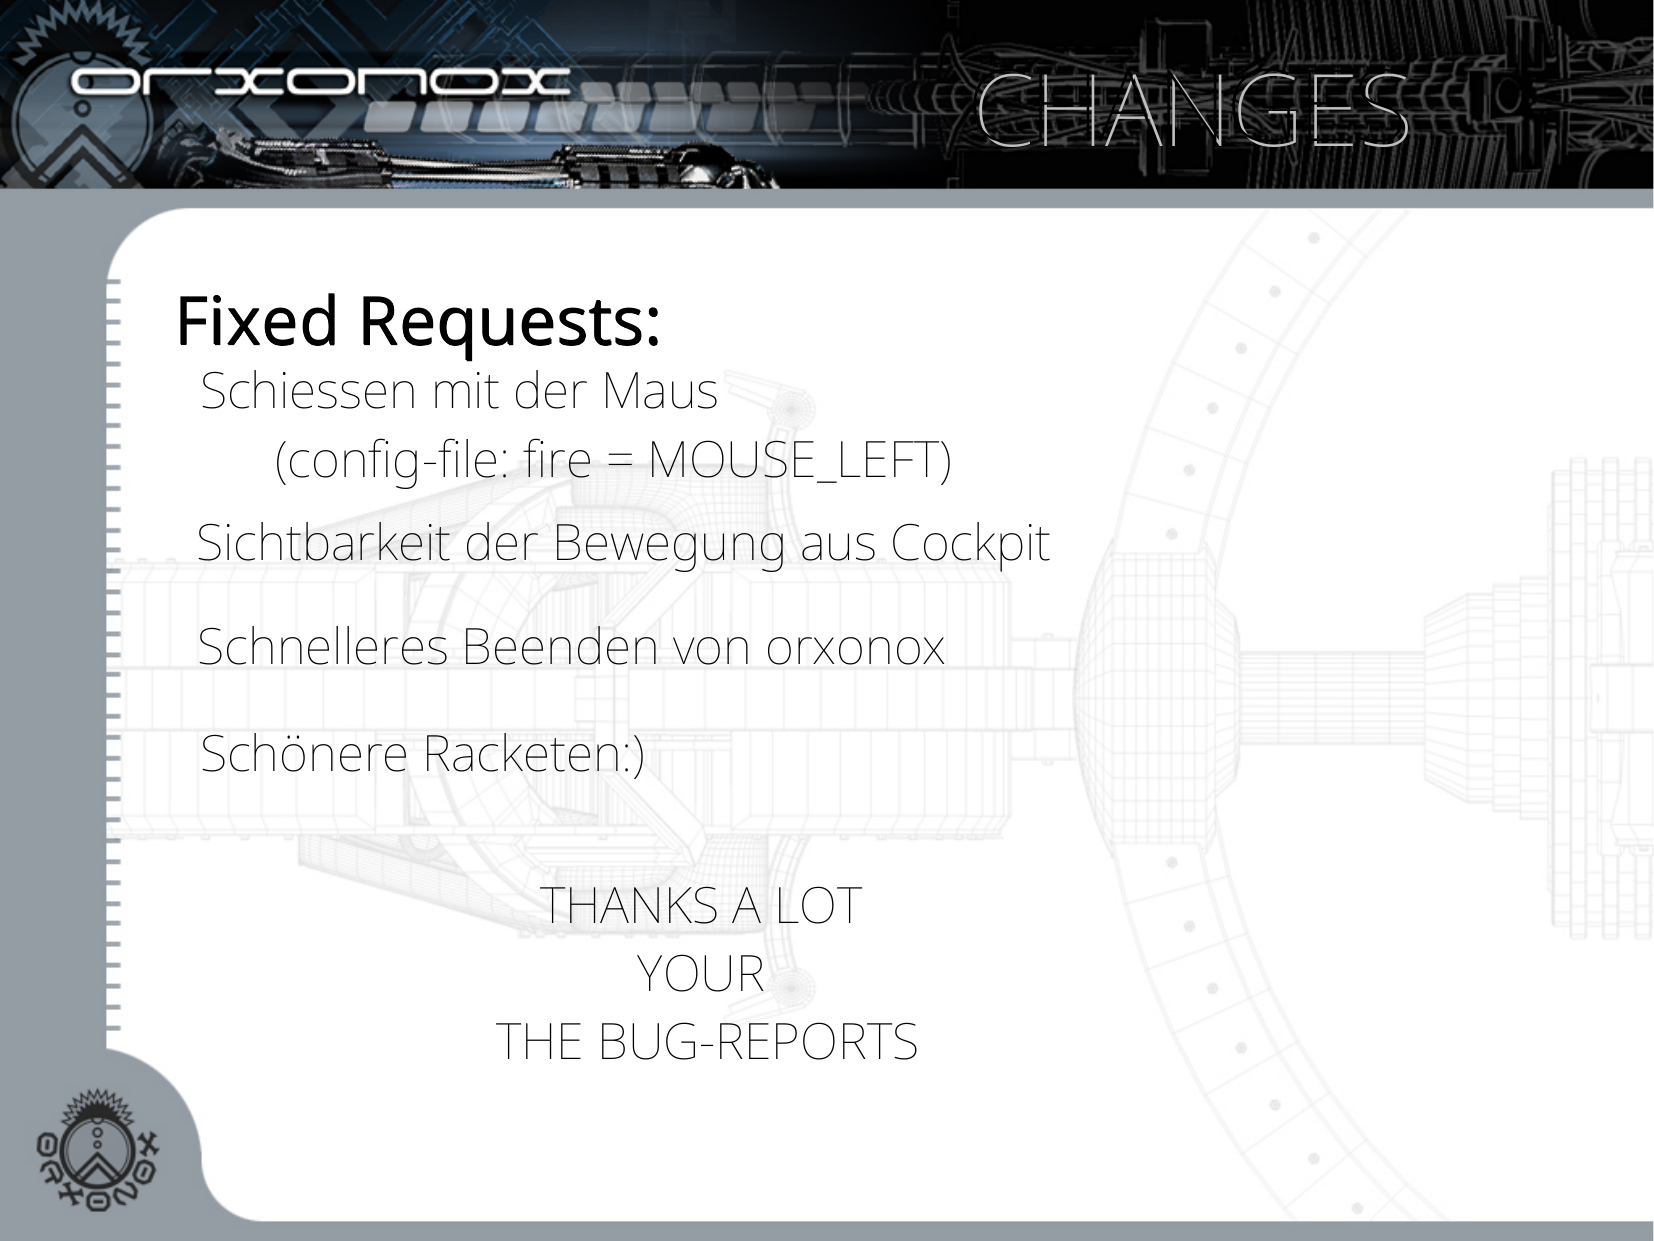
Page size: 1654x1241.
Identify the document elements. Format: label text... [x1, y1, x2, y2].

text_box Schiessen mit der Maus (config-file: fire = MOUSE_LEFT) [150, 348, 1205, 499]
text_box Schnelleres Beenden von orxonox [147, 603, 1220, 673]
text_box CHANGES [917, 26, 1633, 151]
text_box Sichtbarkeit der Bewegung aus Cockpit [146, 499, 1387, 569]
picture [0, 0, 1654, 1241]
text_box THANKS A LOT YOUR THE BUG-REPORTS [433, 862, 1126, 1040]
text_box Schönere Racketen:) [150, 710, 846, 780]
text_box Fixed Requests: [174, 273, 1058, 301]
